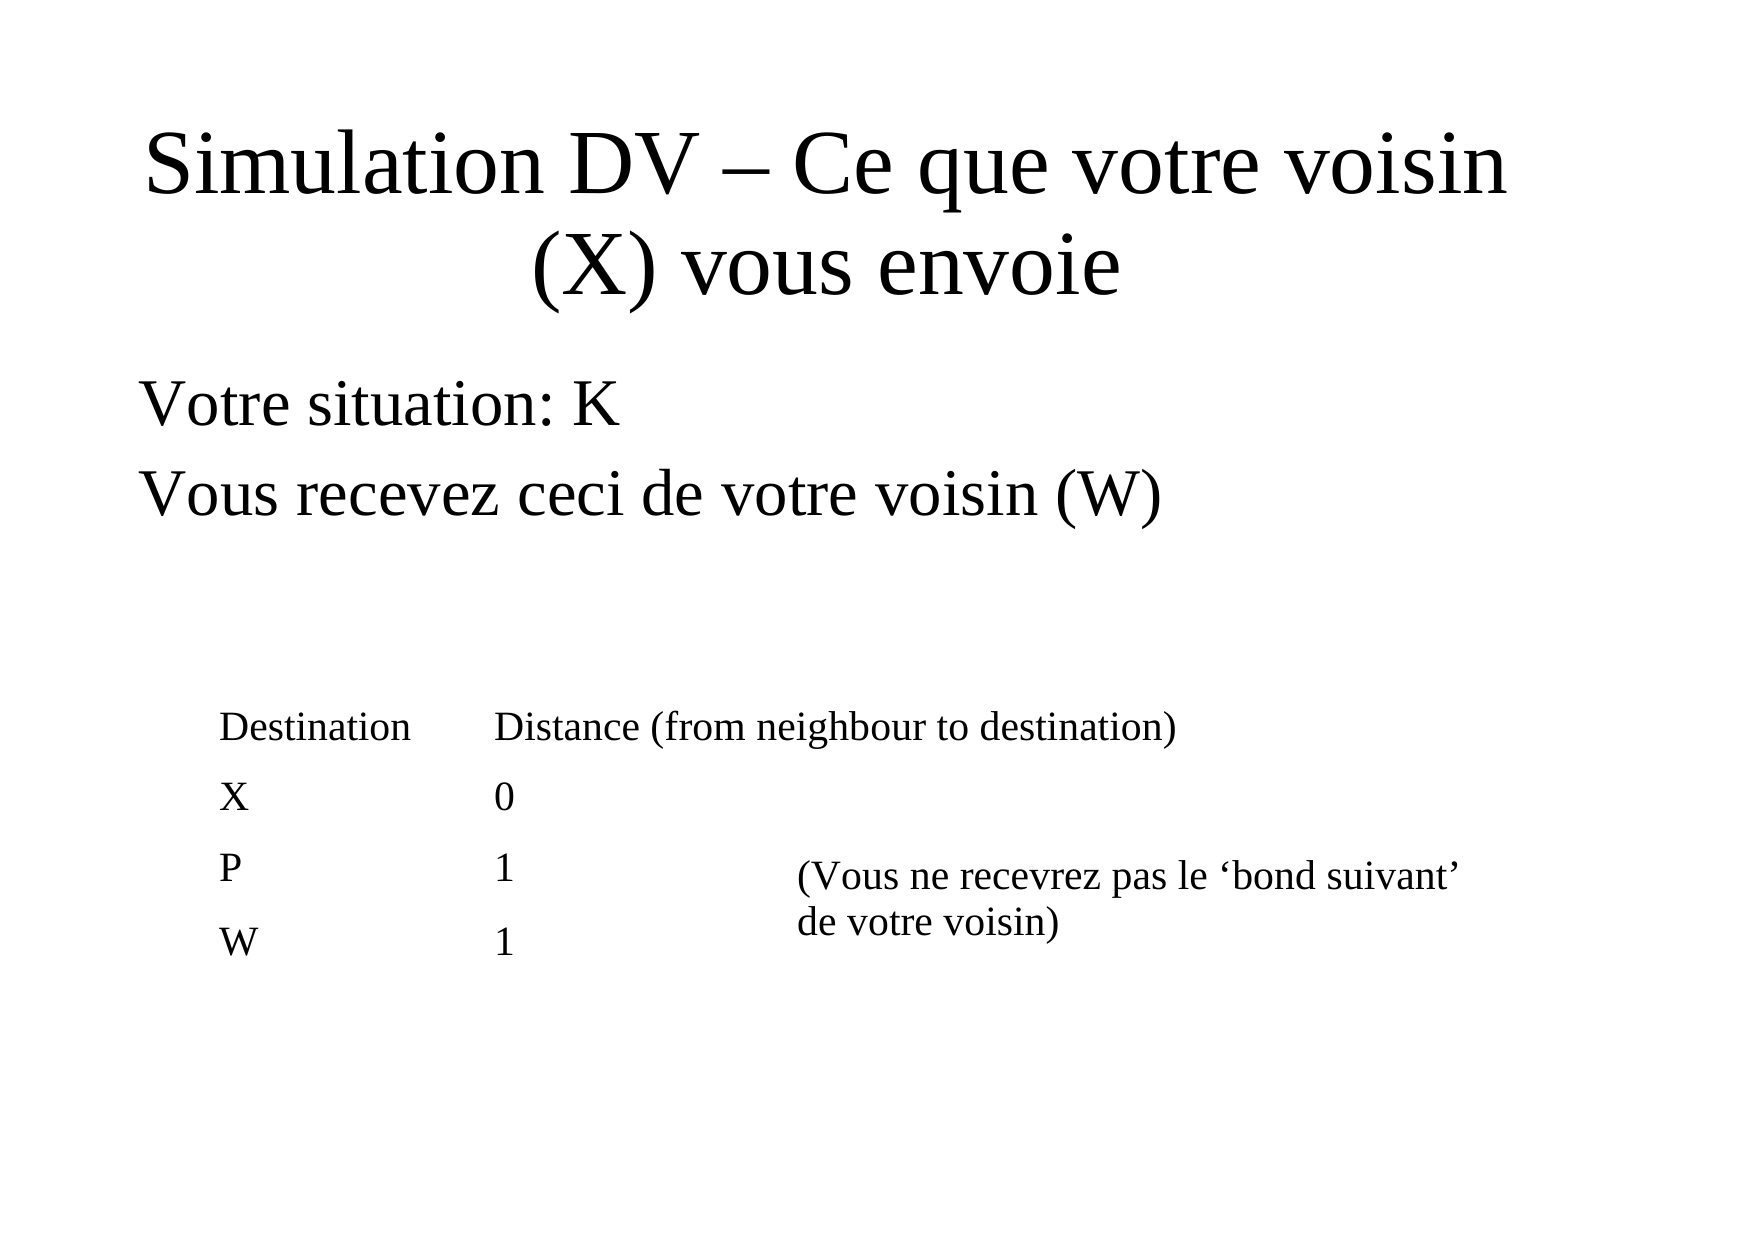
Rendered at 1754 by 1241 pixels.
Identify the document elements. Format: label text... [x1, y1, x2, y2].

text_box P [204, 836, 479, 899]
text_box 0 [479, 765, 755, 828]
text_box (Vous ne recevrez pas le ‘bond suivant’ de votre voisin) [782, 844, 1493, 953]
text_box Destination [204, 695, 479, 758]
text_box 1 [479, 910, 755, 973]
text_box W [204, 910, 479, 973]
text_box X [204, 765, 479, 828]
text_box 1 [479, 836, 755, 899]
text_box Distance (from neighbour to destination) [479, 695, 1530, 758]
